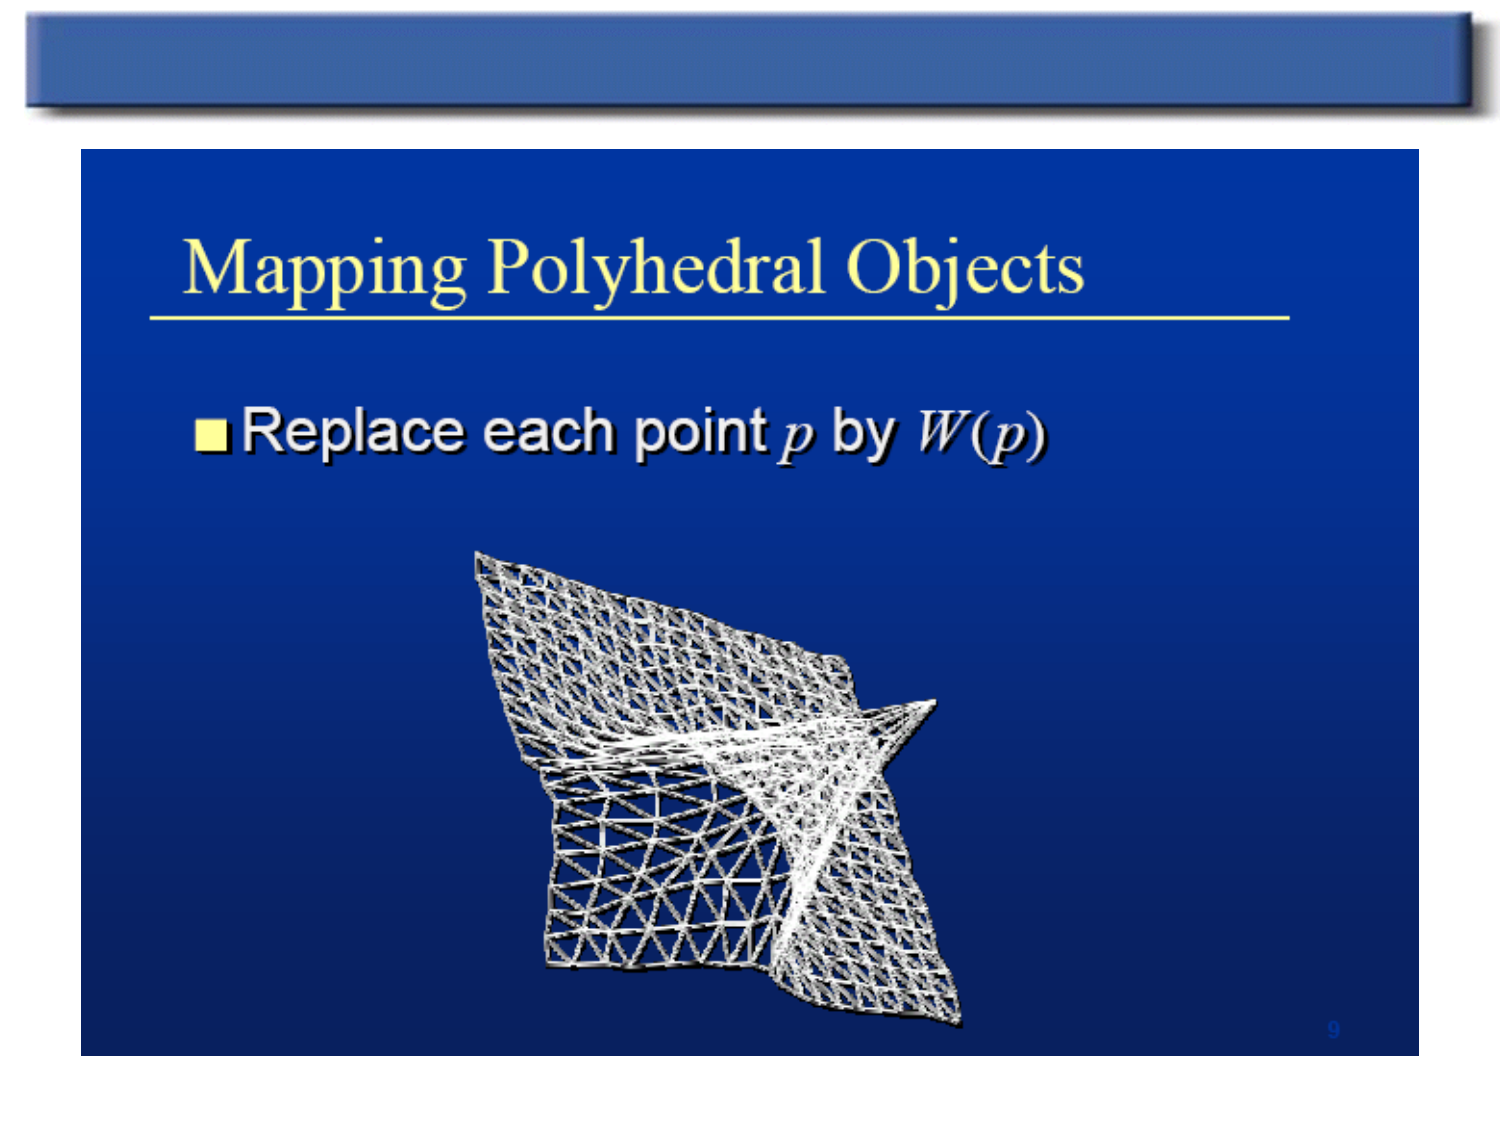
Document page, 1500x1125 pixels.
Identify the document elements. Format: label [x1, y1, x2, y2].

picture [81, 149, 1419, 1056]
picture [24, 9, 1500, 125]
